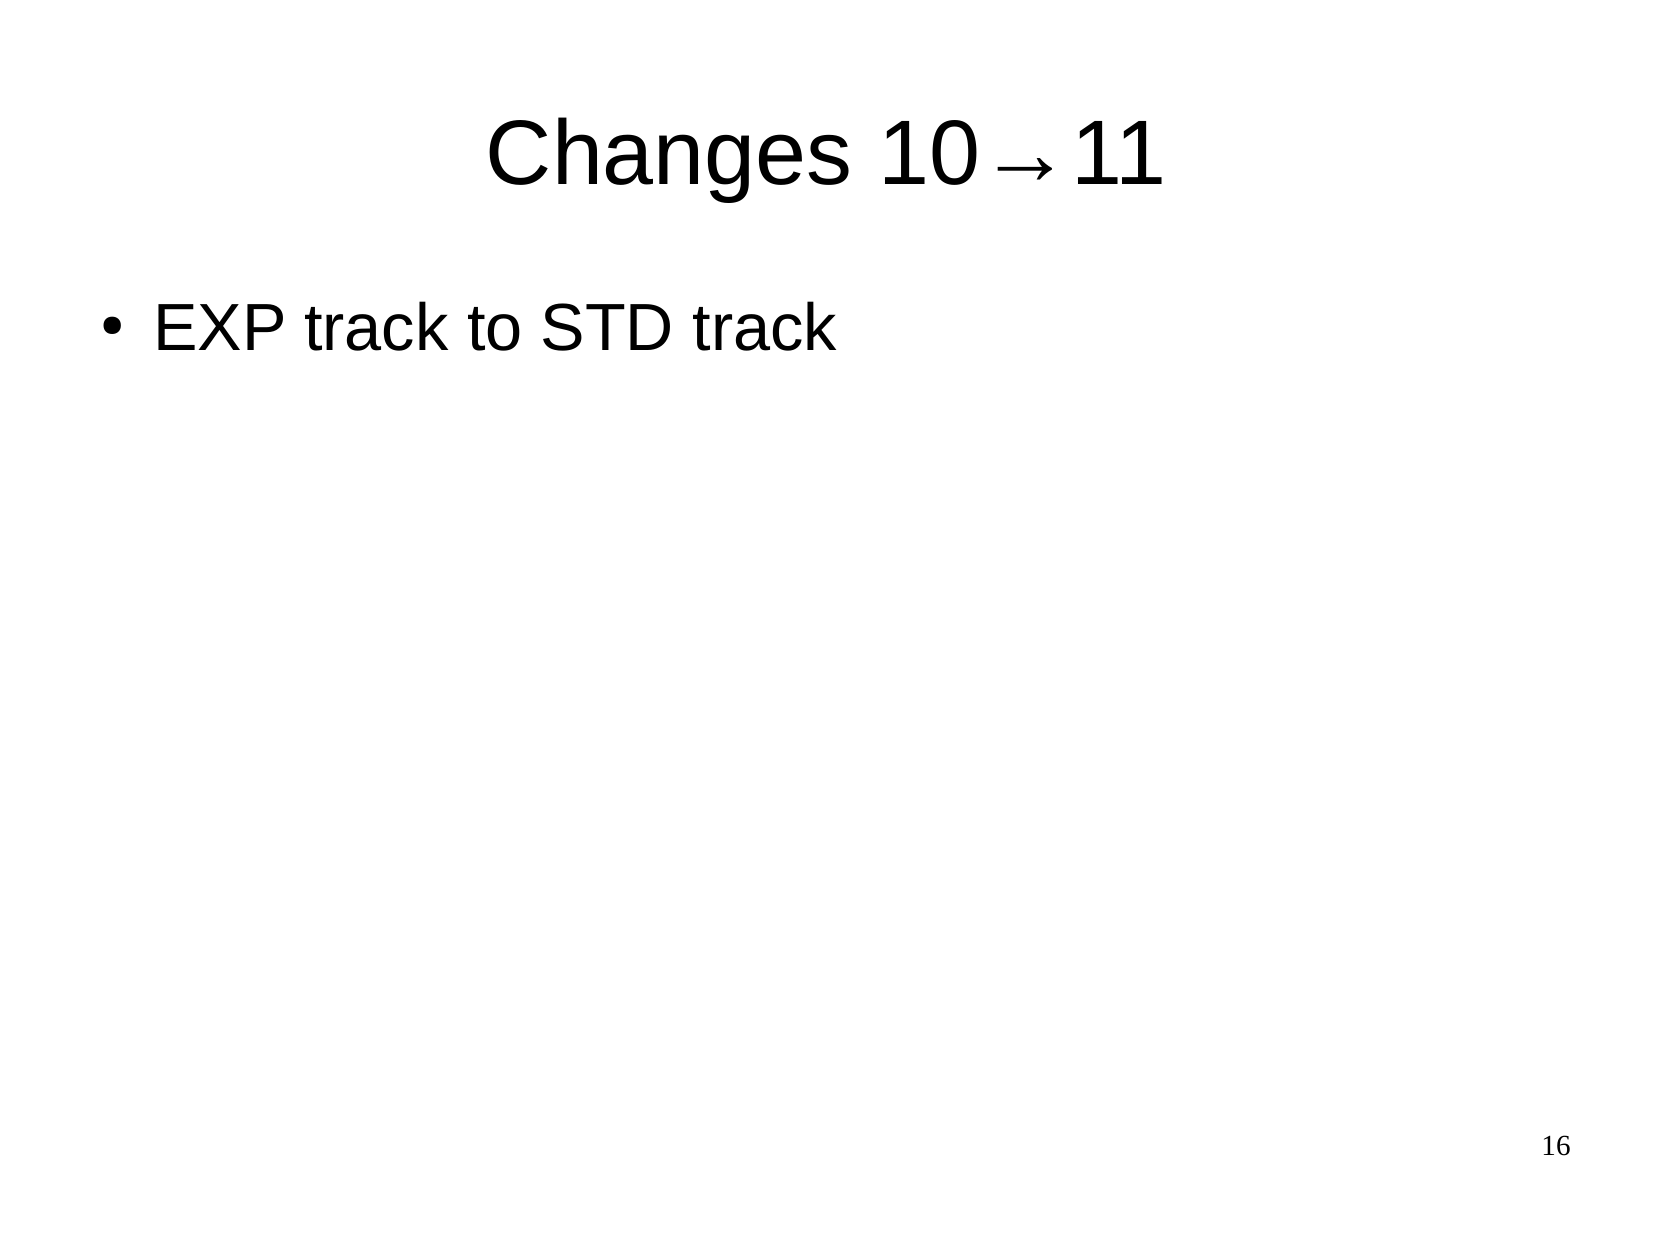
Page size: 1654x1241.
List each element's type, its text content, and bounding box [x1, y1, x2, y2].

title Changes 10→11 [82, 49, 1571, 257]
list EXP track to STD track [82, 290, 1571, 1010]
